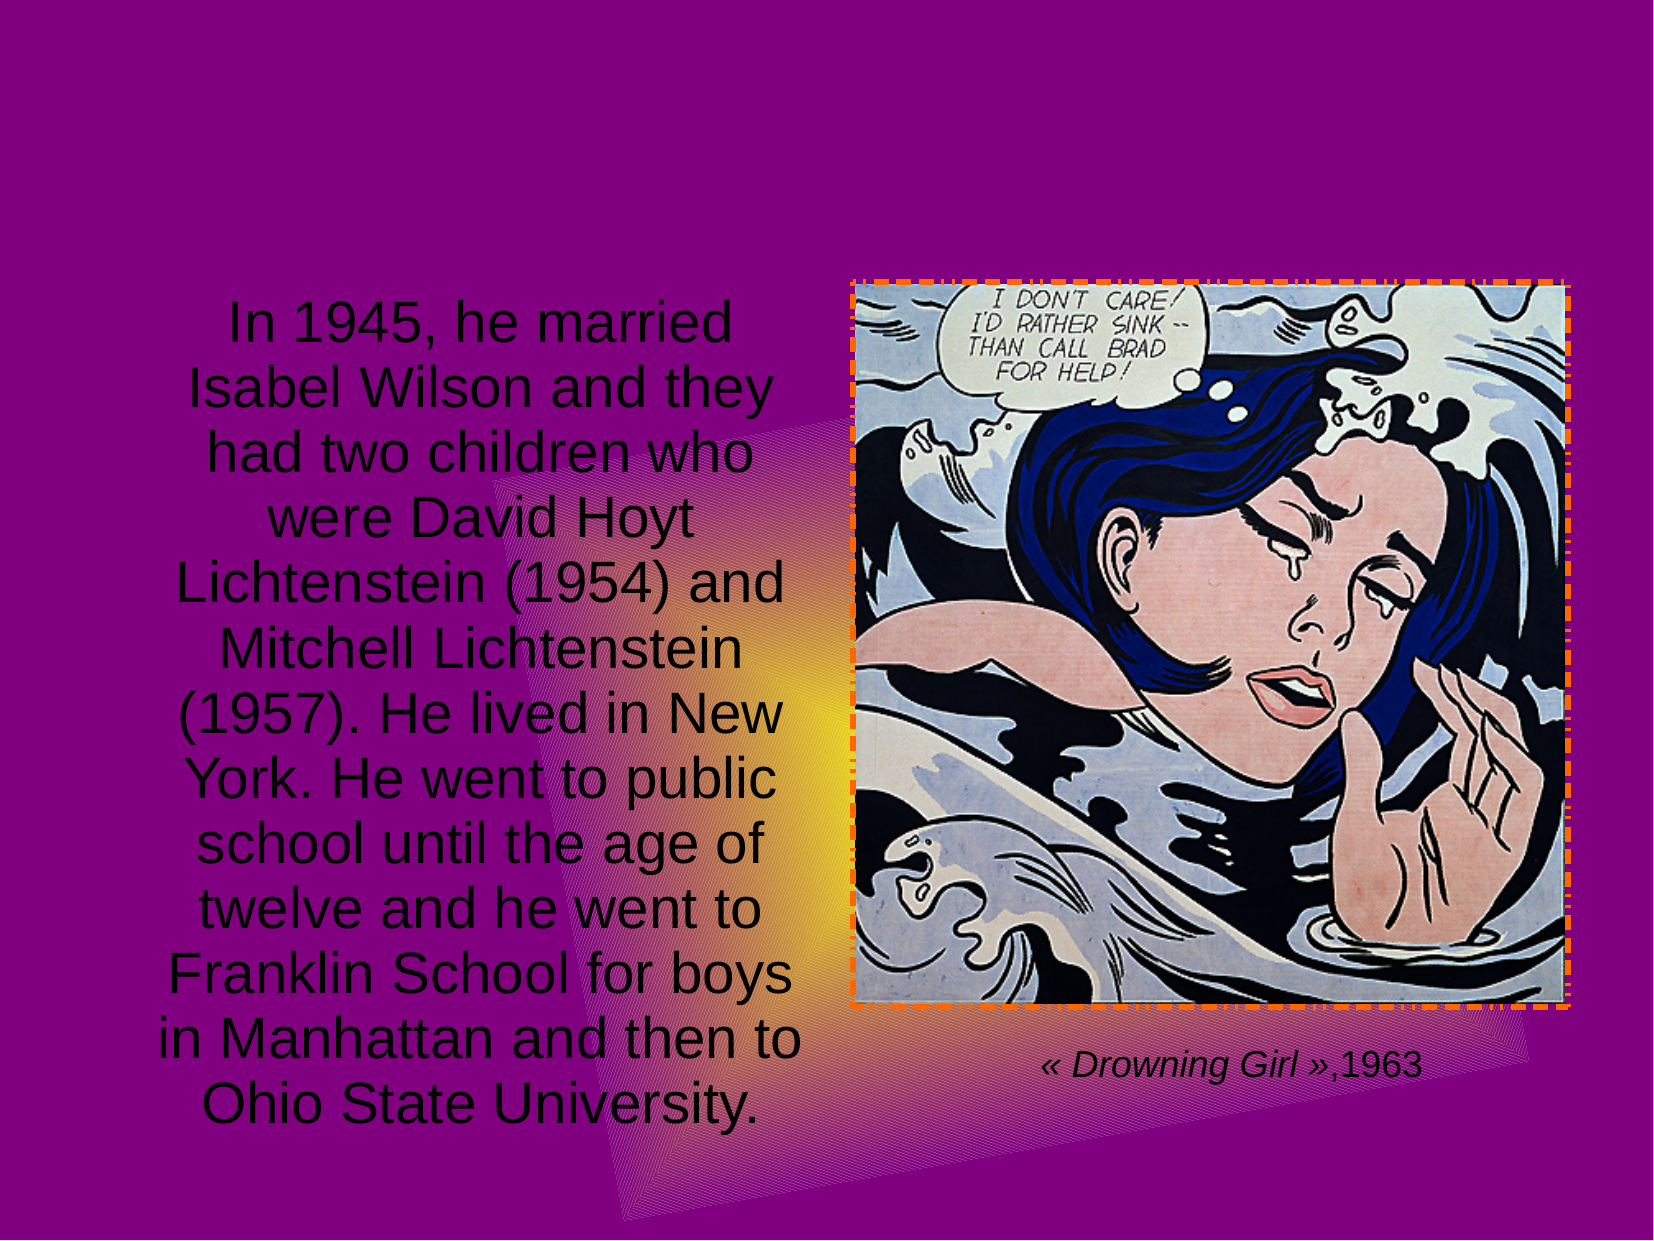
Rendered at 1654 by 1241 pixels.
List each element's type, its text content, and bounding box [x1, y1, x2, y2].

list In 1945, he married Isabel Wilson and they had two children who were David Hoyt Lichtenstein (1954) and Mitchell Lichtenstein (1957). He lived in New York. He went to public school until the age of twelve and he went to Franklin School for boys in Manhattan and then to Ohio State University. [82, 290, 809, 1237]
text_box « Drowning Girl »,1963 [1025, 1035, 1439, 1093]
picture [855, 284, 1565, 1004]
